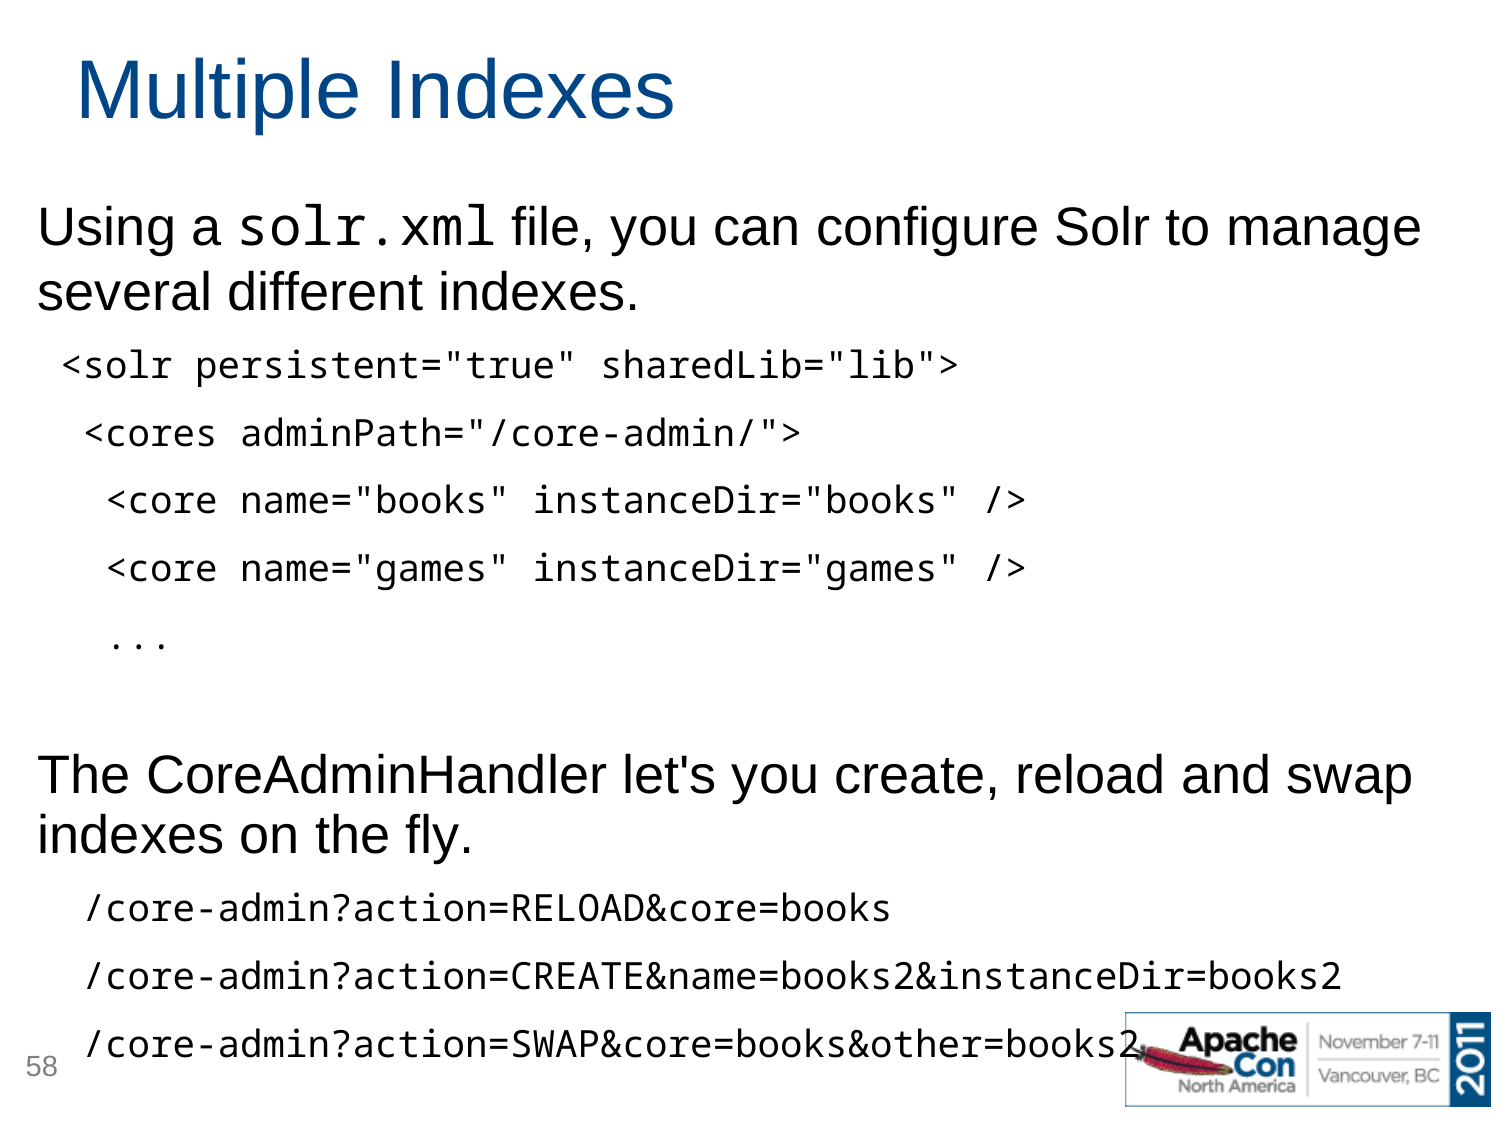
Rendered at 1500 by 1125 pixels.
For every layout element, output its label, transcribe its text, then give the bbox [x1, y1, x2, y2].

list Using a solr.xml file, you can configure Solr to manage several different indexes. <solr persistent="true" sharedLib="lib"> <cores adminPath="/core-admin/"> <core name="books" instanceDir="books" /> <core name="games" instanceDir="games" /> ... The CoreAdminHandler let's you create, reload and swap indexes on the fly. /core-admin?action=RELOAD&core=books /core-admin?action=CREATE&name=books2&instanceDir=books2 /core-admin?action=SWAP&core=books&other=books2 [37, 187, 1463, 1046]
title Multiple Indexes [75, 0, 1425, 181]
picture [1125, 1012, 1491, 1107]
